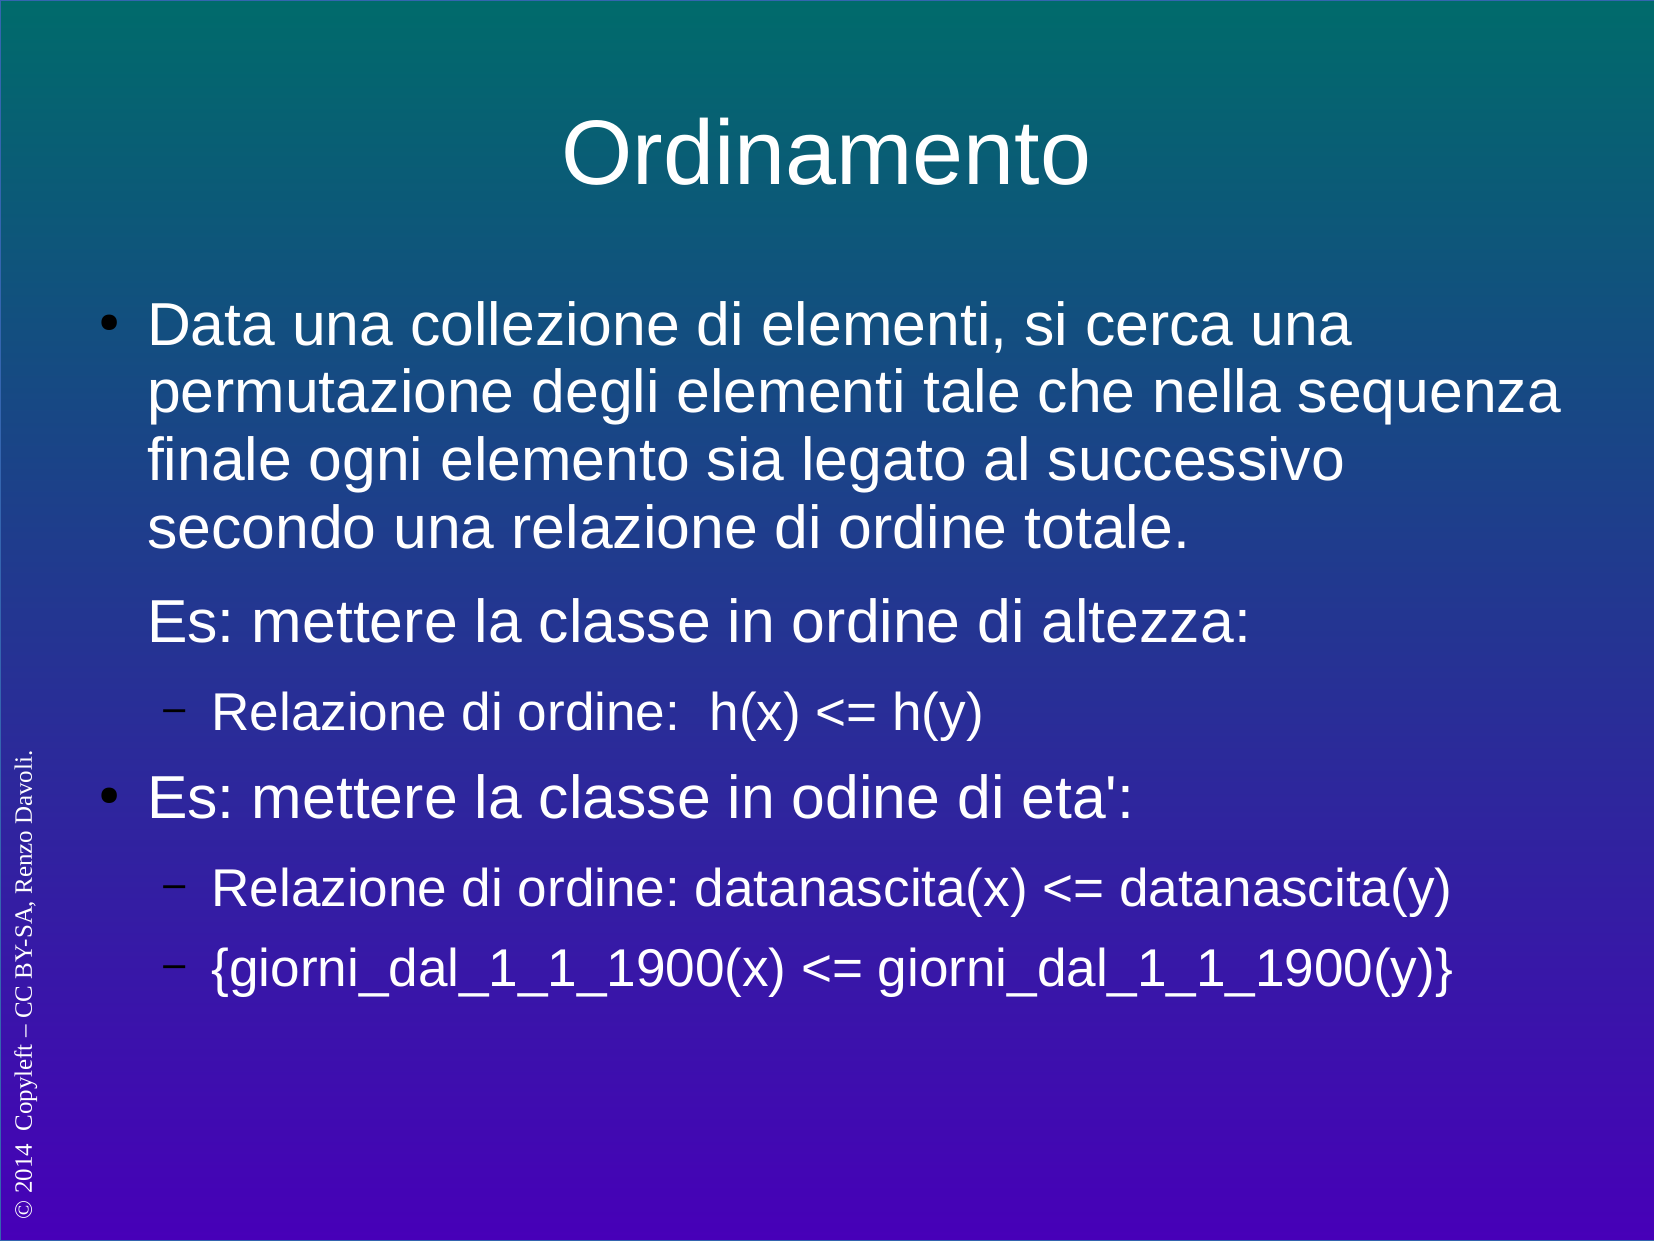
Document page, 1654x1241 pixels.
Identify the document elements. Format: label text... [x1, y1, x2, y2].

list Data una collezione di elementi, si cerca una permutazione degli elementi tale che nella sequenza finale ogni elemento sia legato al successivo secondo una relazione di ordine totale. Es: mettere la classe in ordine di altezza: Relazione di ordine: h(x) <= h(y) Es: mettere la classe in odine di eta': Relazione di ordine: datanascita(x) <= datanascita(y) {giorni_dal_1_1_1900(x) <= giorni_dal_1_1_1900(y)} [82, 290, 1571, 1010]
title Ordinamento [82, 49, 1571, 257]
